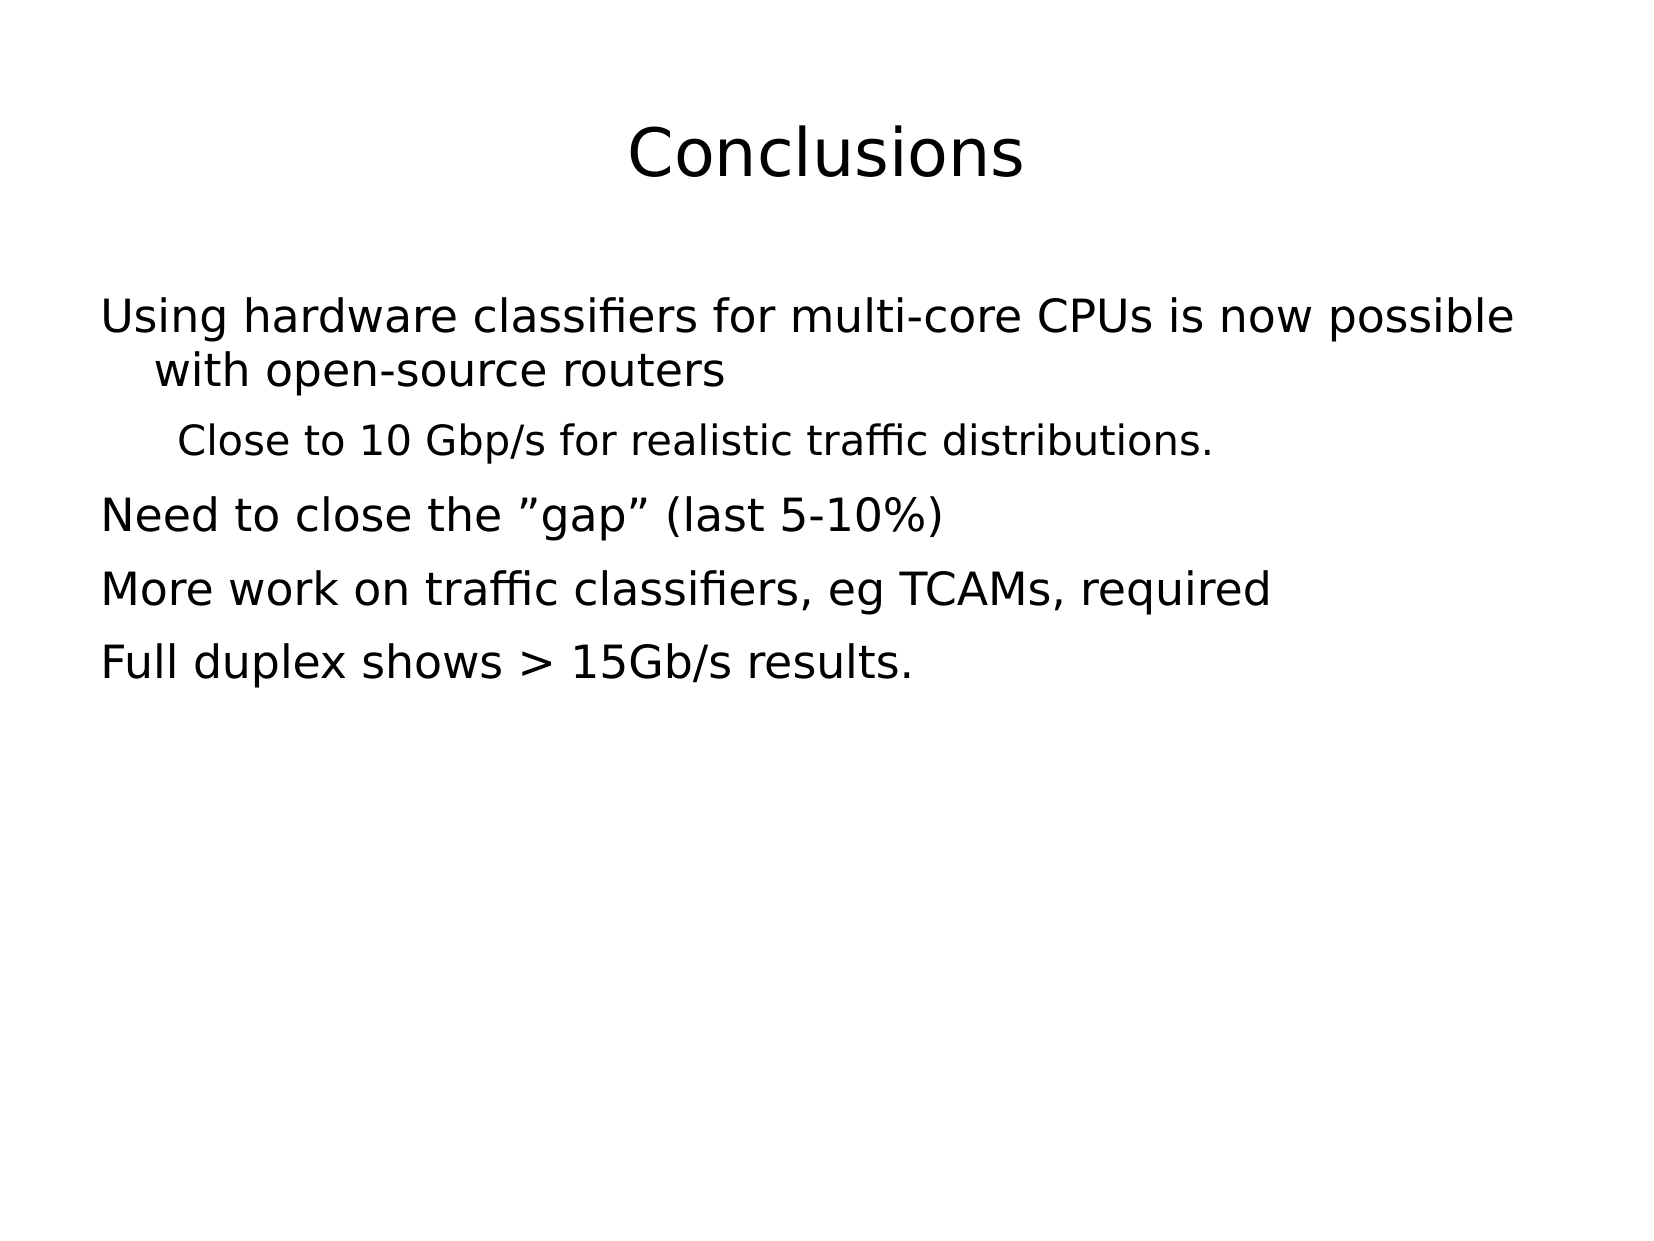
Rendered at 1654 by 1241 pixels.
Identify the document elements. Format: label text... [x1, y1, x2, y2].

list Using hardware classifiers for multi-core CPUs is now possible with open-source routers Close to 10 Gbp/s for realistic traffic distributions. Need to close the ”gap” (last 5-10%) More work on traffic classifiers, eg TCAMs, required Full duplex shows > 15Gb/s results. [82, 290, 1571, 1094]
title Conclusions [82, 56, 1571, 250]
